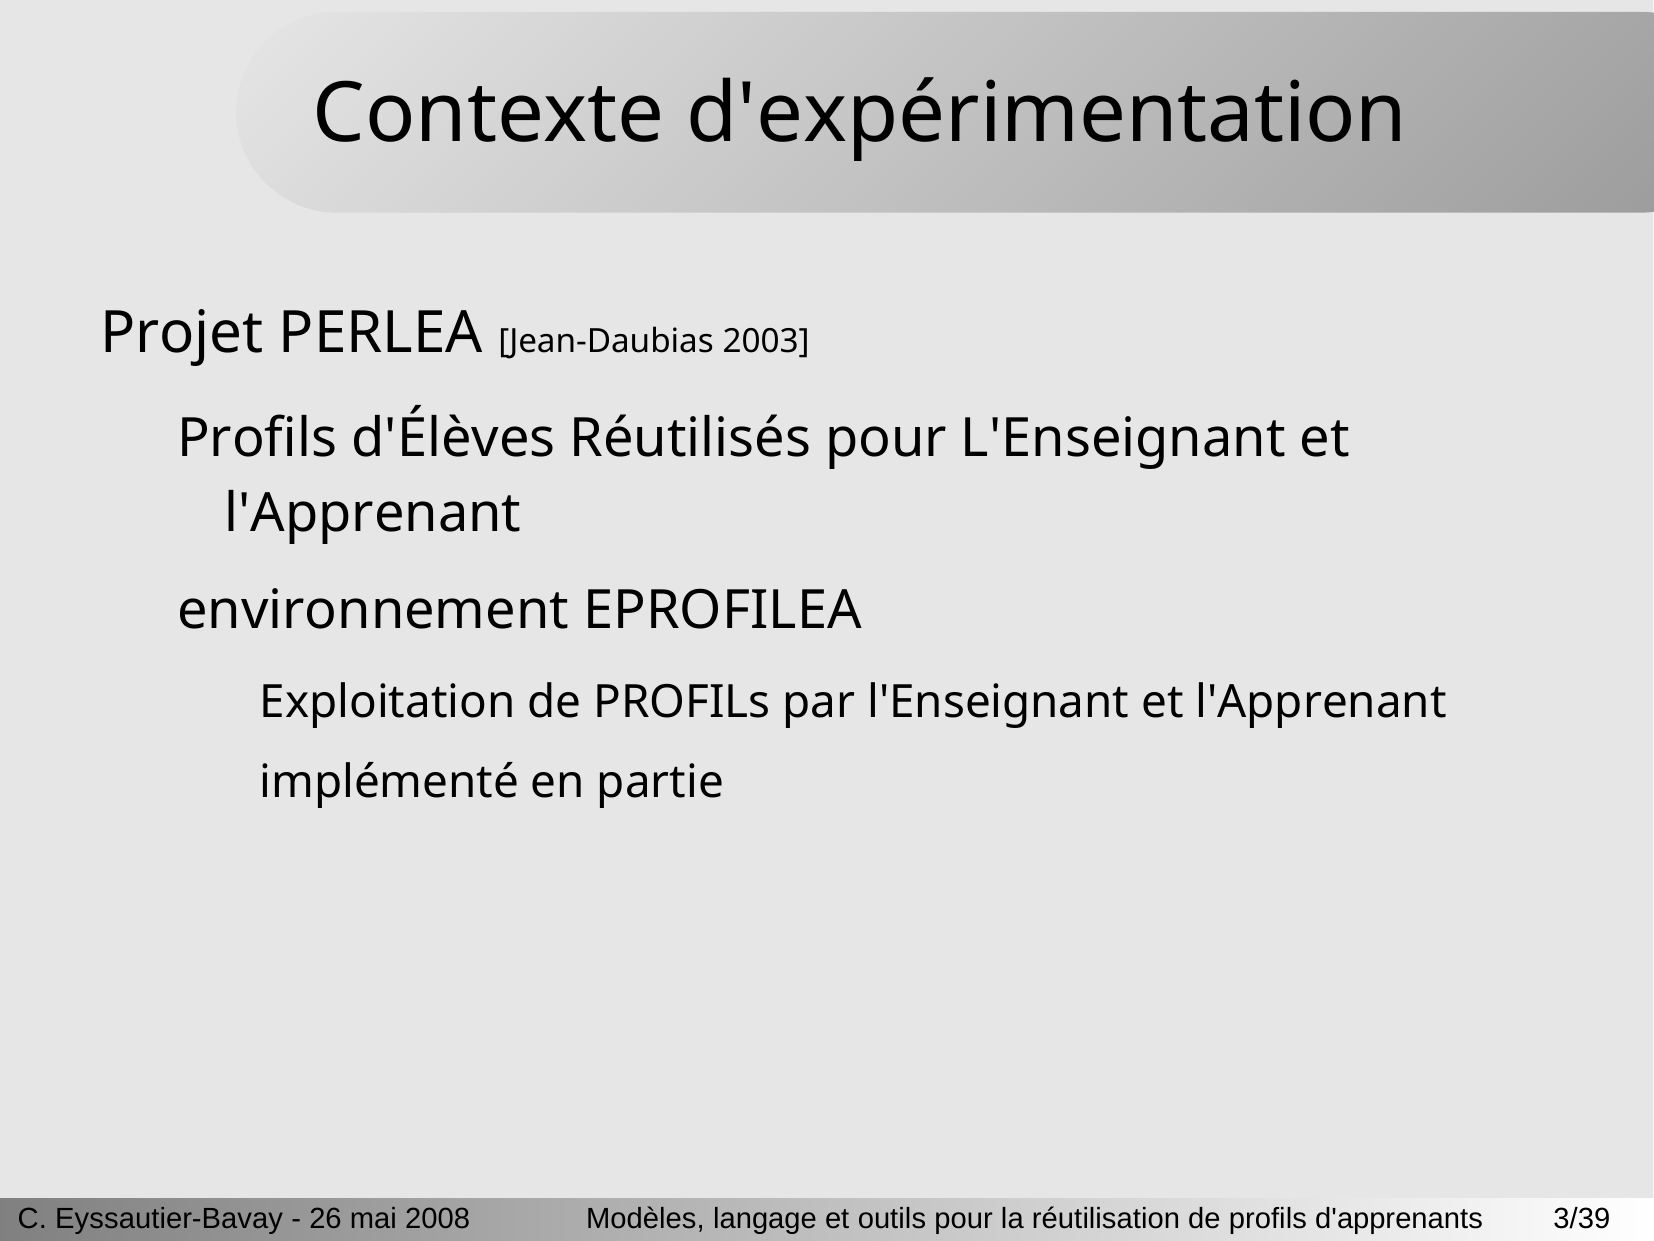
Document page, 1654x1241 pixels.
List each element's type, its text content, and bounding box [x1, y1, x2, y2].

title Contexte d'expérimentation [312, 6, 1654, 214]
list Projet PERLEA [Jean-Daubias 2003] Profils d'Élèves Réutilisés pour L'Enseignant et l'Apprenant environnement EPROFILEA Exploitation de PROFILs par l'Enseignant et l'Apprenant implémenté en partie [82, 290, 1571, 1109]
